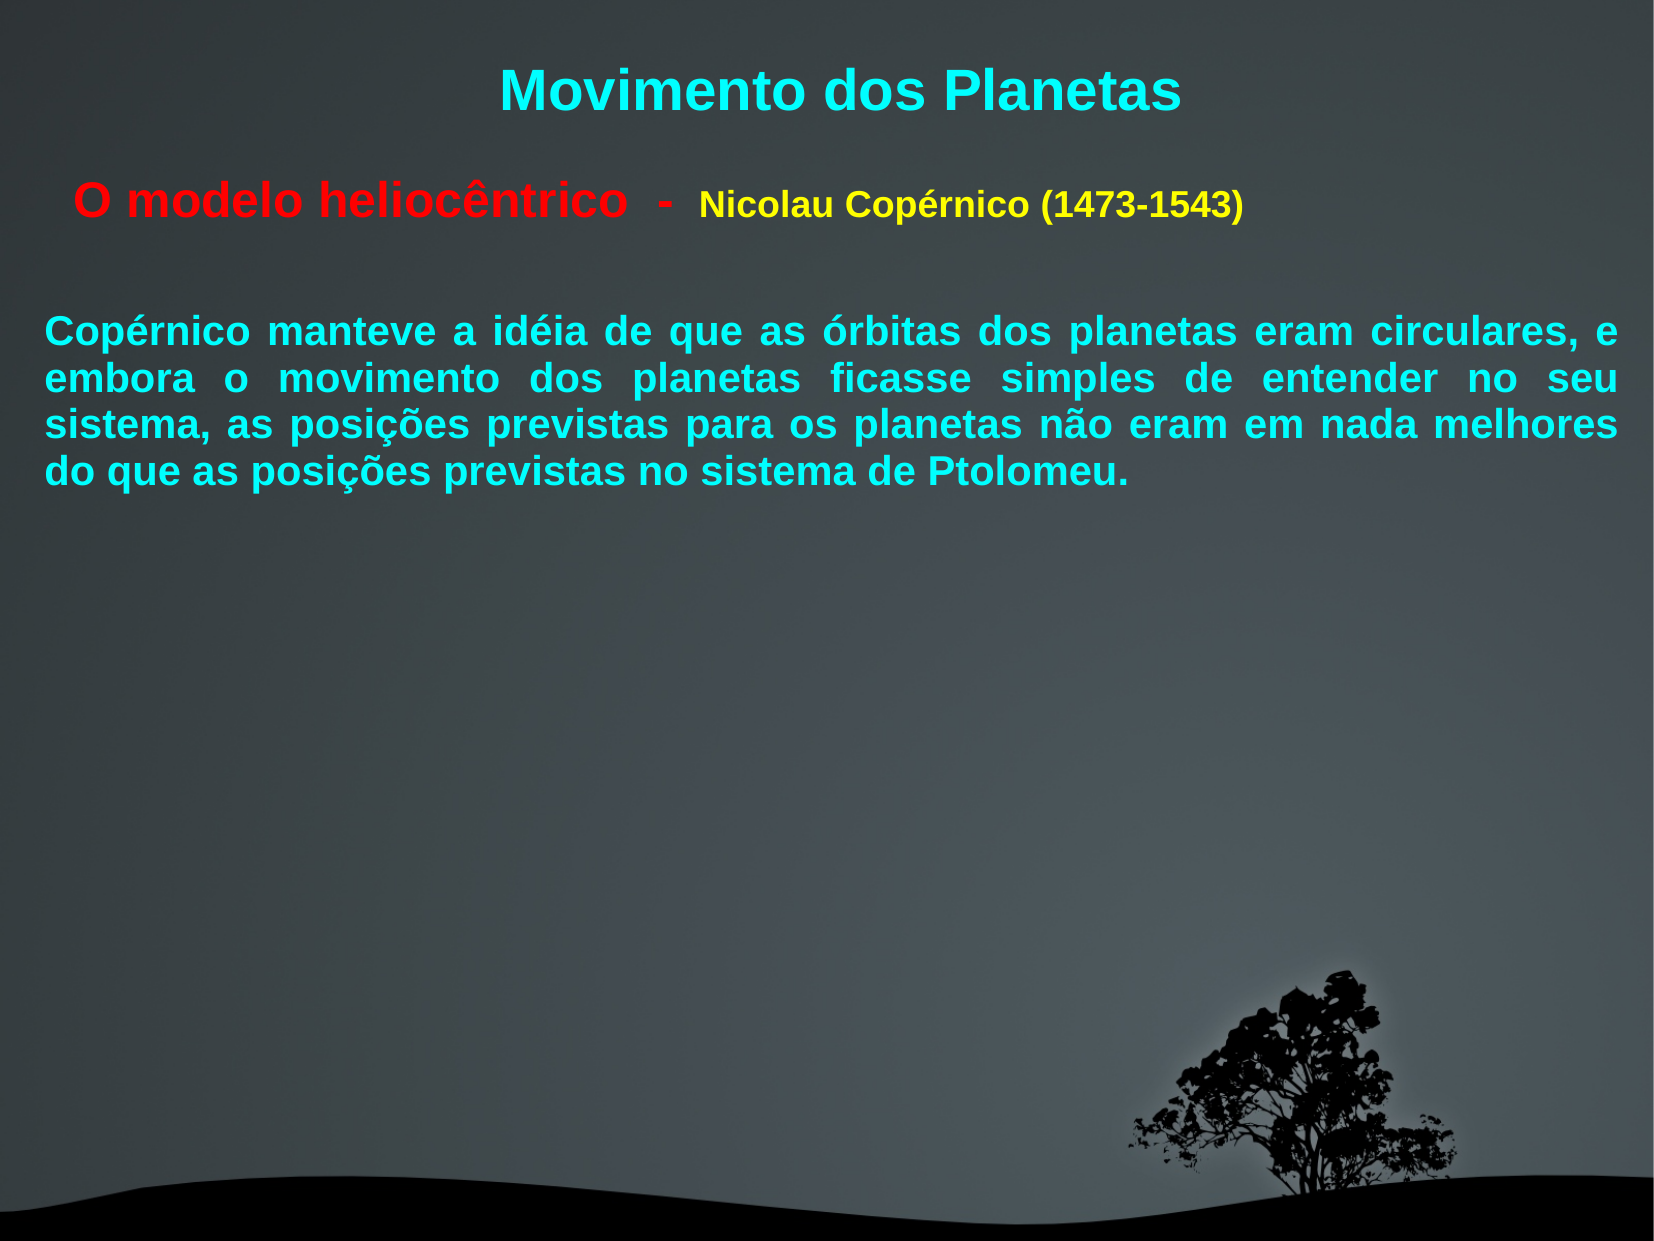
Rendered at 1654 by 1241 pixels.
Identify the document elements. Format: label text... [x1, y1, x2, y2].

text_box Movimento dos Planetas [59, 50, 1625, 154]
picture [0, 0, 1654, 1241]
text_box O modelo heliocêntrico - Nicolau Copérnico (1473-1543) [59, 165, 1270, 256]
text_box Copérnico manteve a idéia de que as órbitas dos planetas eram circulares, e embora o movimento dos planetas ficasse simples de entender no seu sistema, as posições previstas para os planetas não eram em nada melhores do que as posições previstas no sistema de Ptolomeu. [29, 300, 1635, 569]
